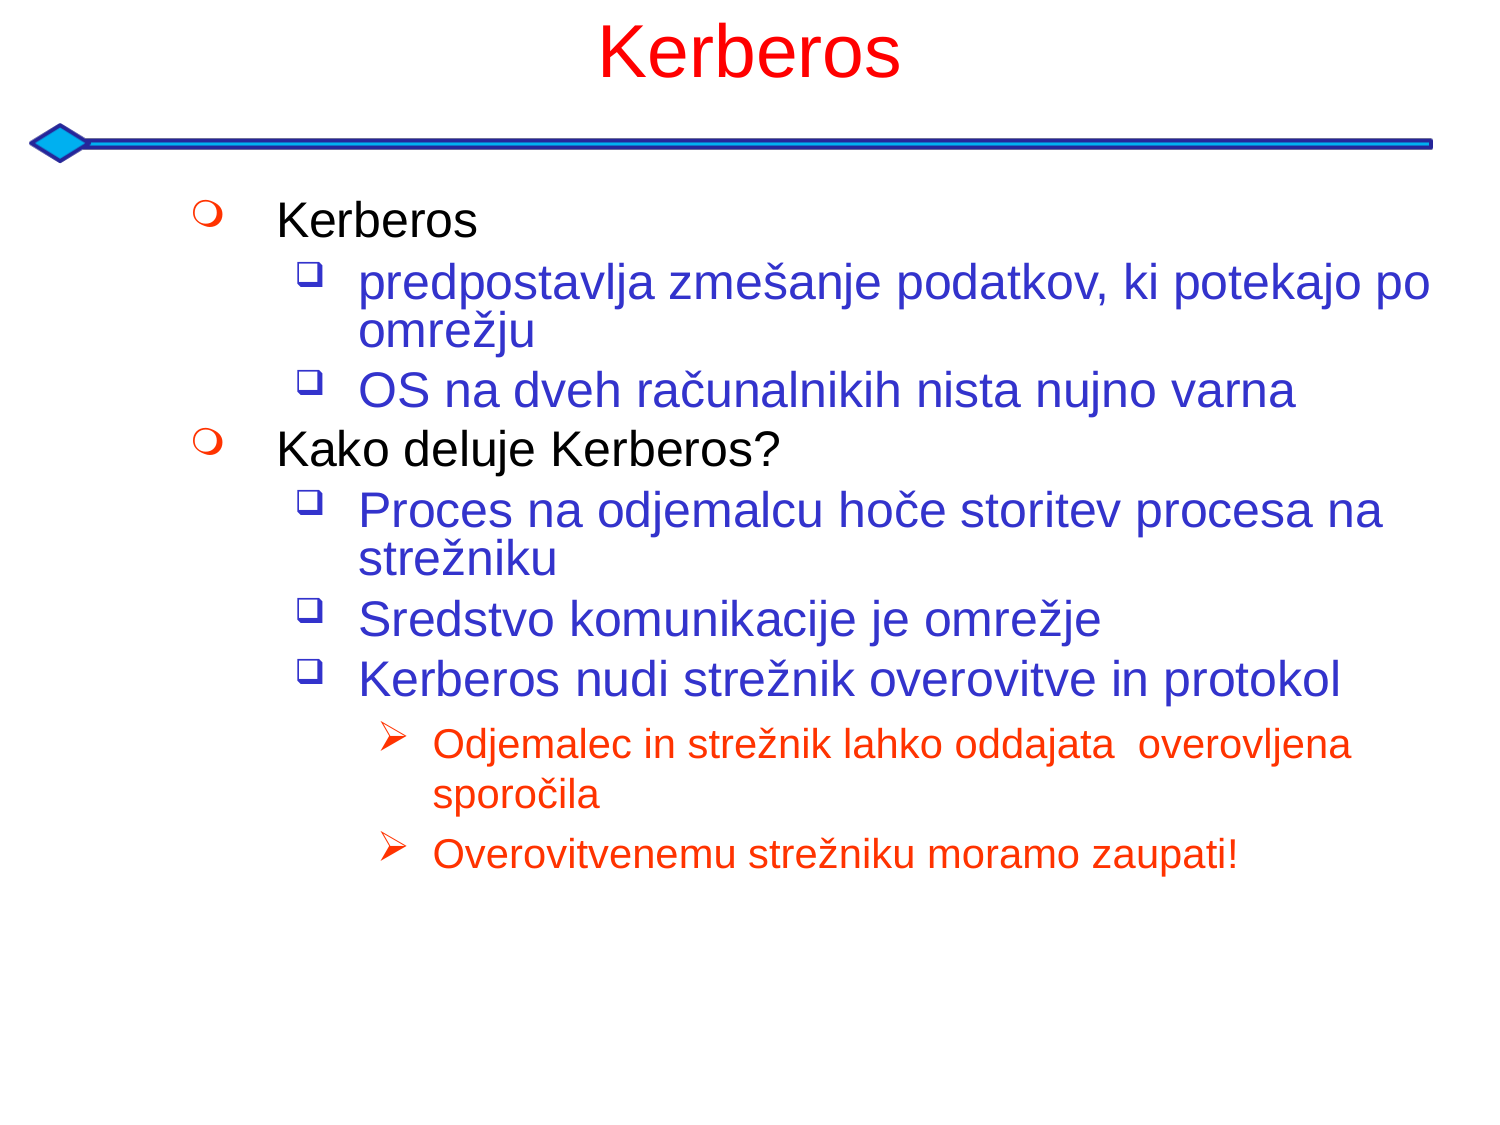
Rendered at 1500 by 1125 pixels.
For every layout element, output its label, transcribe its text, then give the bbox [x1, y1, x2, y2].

picture [28, 122, 1434, 164]
list Kerberos predpostavlja zmešanje podatkov, ki potekajo po omrežju OS na dveh računalnikih nista nujno varna Kako deluje Kerberos? Proces na odjemalcu hoče storitev procesa na strežniku Sredstvo komunikacije je omrežje Kerberos nudi strežnik overovitve in protokol Odjemalec in strežnik lahko oddajata overovljena sporočila Overovitvenemu strežniku moramo zaupati! [174, 187, 1500, 1061]
title Kerberos [88, 0, 1412, 113]
